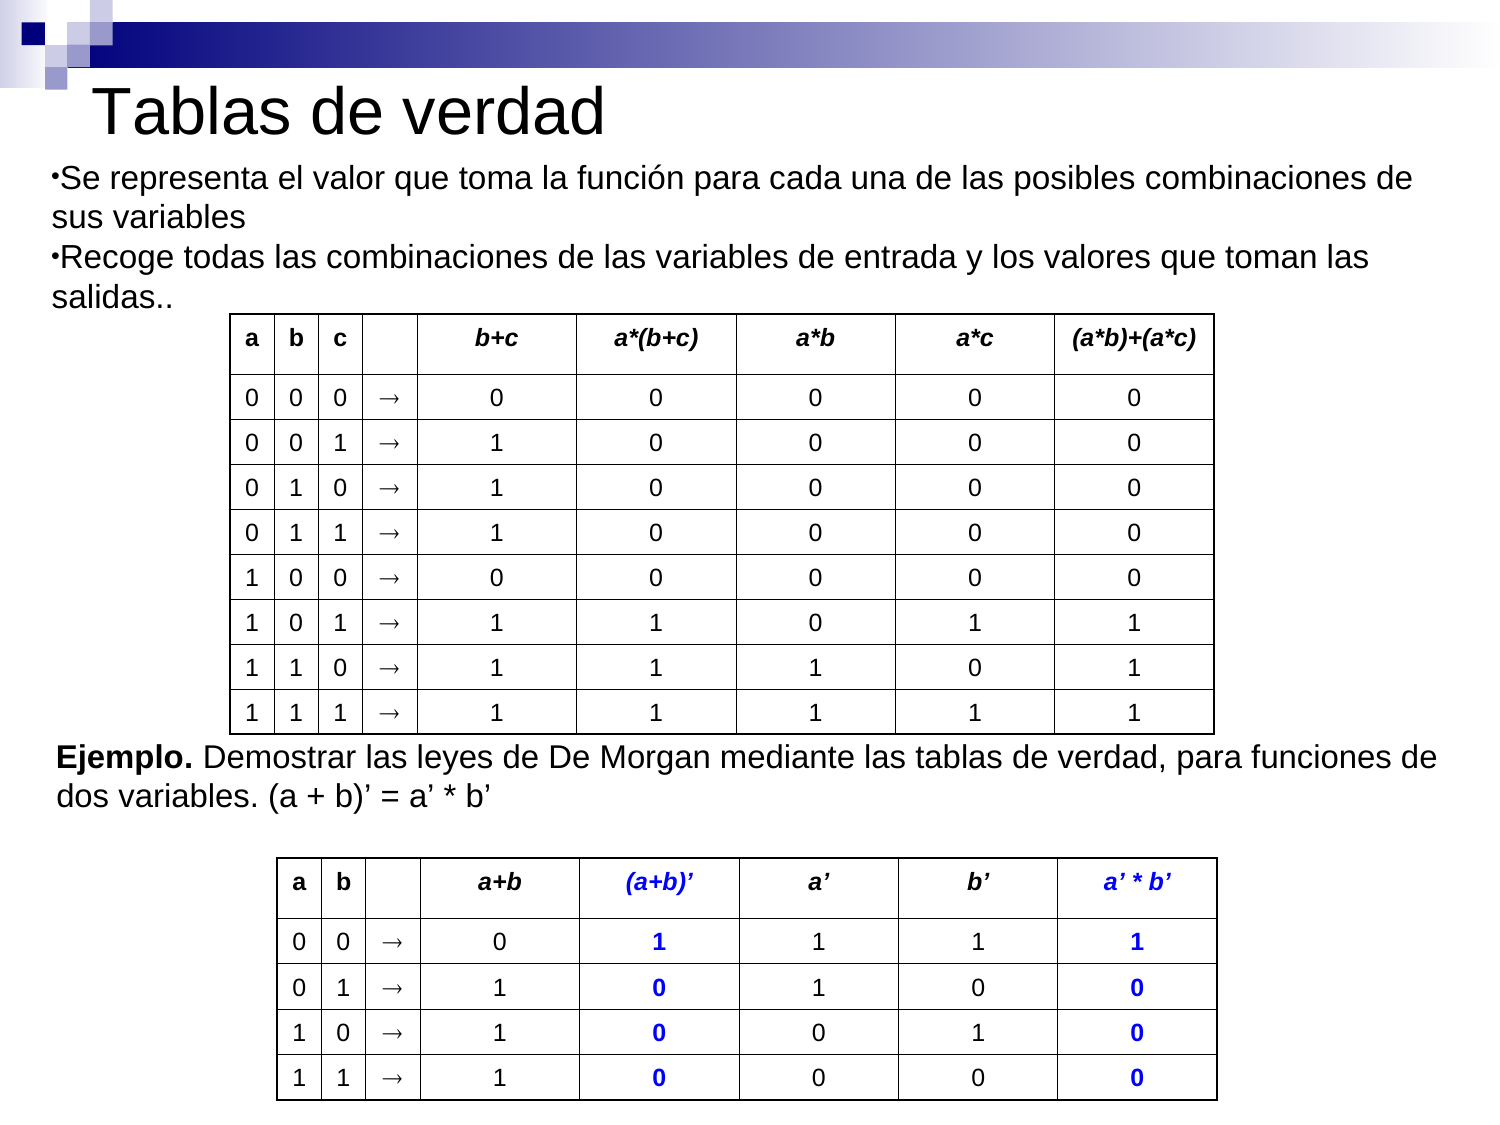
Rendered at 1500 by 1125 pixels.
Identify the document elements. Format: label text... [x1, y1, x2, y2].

table_cell 1 [322, 1055, 365, 1099]
table_header c [319, 315, 362, 374]
table_cell 0 [580, 1010, 739, 1054]
table_header b [322, 859, 365, 918]
table_cell 1 [1058, 919, 1216, 963]
table_cell 1 [275, 465, 318, 509]
table_cell 1 [1055, 690, 1213, 727]
table_cell 1 [737, 690, 895, 727]
table_cell 0 [896, 555, 1054, 599]
table_cell  [366, 1010, 420, 1054]
table_cell 0 [896, 465, 1054, 509]
table_cell 0 [275, 555, 318, 599]
table_cell 1 [231, 690, 274, 727]
table_cell 0 [278, 964, 321, 1009]
table_cell 0 [418, 375, 576, 419]
table_cell 0 [322, 919, 365, 963]
table_header b’ [899, 859, 1057, 918]
table_cell 1 [231, 645, 274, 689]
table_cell 0 [275, 375, 318, 419]
table_cell  [363, 375, 417, 419]
table_cell 1 [421, 964, 579, 1009]
table_cell 1 [740, 919, 898, 963]
table_cell 0 [1055, 465, 1213, 509]
table_header a’ [740, 859, 898, 918]
table_cell 1 [278, 1010, 321, 1054]
table_cell 0 [1058, 1055, 1216, 1099]
table_header b+c [418, 315, 576, 374]
text_box Ejemplo. Demostrar las leyes de De Morgan mediante las tablas de verdad, para funciones de dos variables. (a + b)’ = a’ * b’ [41, 727, 1459, 823]
table_header (a+b)’ [580, 859, 739, 918]
table_cell 0 [899, 1055, 1057, 1099]
table_cell 0 [1055, 375, 1213, 419]
table_cell  [366, 919, 420, 963]
table_header a [278, 859, 321, 918]
table_cell 0 [231, 465, 274, 509]
table_cell 0 [580, 964, 739, 1009]
table_cell 0 [896, 420, 1054, 464]
table_header b [275, 315, 318, 374]
table_header (a*b)+(a*c) [1055, 315, 1213, 374]
table_cell 0 [740, 1010, 898, 1054]
table_cell 0 [737, 600, 895, 644]
table_cell  [363, 690, 417, 727]
table_cell 1 [580, 919, 739, 963]
table_cell 0 [1055, 555, 1213, 599]
table_cell 1 [231, 600, 274, 644]
table_cell 1 [418, 510, 576, 554]
table_cell 1 [737, 645, 895, 689]
table_cell 0 [1055, 420, 1213, 464]
table_cell 0 [1055, 510, 1213, 554]
table_header a*b [737, 315, 895, 374]
table_cell 1 [418, 420, 576, 464]
table_cell 1 [418, 465, 576, 509]
table_cell 0 [740, 1055, 898, 1099]
table_cell 0 [231, 375, 274, 419]
table_cell 0 [319, 645, 362, 689]
table_cell 1 [319, 420, 362, 464]
table_cell 0 [737, 555, 895, 599]
table_cell 0 [421, 919, 579, 963]
table_cell 1 [421, 1055, 579, 1099]
table_cell 0 [577, 375, 736, 419]
table_cell 1 [275, 510, 318, 554]
table_header a*(b+c) [577, 315, 736, 374]
table_cell 1 [319, 600, 362, 644]
table_cell 1 [896, 690, 1054, 727]
table_cell 1 [896, 600, 1054, 644]
table_header a+b [421, 859, 579, 918]
table_cell 1 [899, 919, 1057, 963]
table_cell 1 [577, 690, 736, 727]
table_cell  [366, 1055, 420, 1099]
table_header a’ * b’ [1058, 859, 1216, 918]
table_cell 0 [896, 645, 1054, 689]
table_cell 0 [737, 420, 895, 464]
table_cell  [363, 555, 417, 599]
table_cell 0 [896, 375, 1054, 419]
table_header a [231, 315, 274, 374]
table_cell 0 [737, 510, 895, 554]
table_header [366, 859, 420, 918]
table_cell 1 [1055, 600, 1213, 644]
table_cell 1 [278, 1055, 321, 1099]
table_cell 1 [421, 1010, 579, 1054]
table_cell 1 [577, 645, 736, 689]
table_cell 1 [418, 645, 576, 689]
table_cell 1 [275, 645, 318, 689]
table_cell 0 [737, 375, 895, 419]
table_cell  [366, 964, 420, 1009]
table_header a*c [896, 315, 1054, 374]
table_cell 0 [322, 1010, 365, 1054]
title Tablas de verdad [76, 78, 1427, 138]
text_box Se representa el valor que toma la función para cada una de las posibles combinaciones de sus variables Recoge todas las combinaciones de las variables de entrada y los valores que toman las salidas.. [36, 148, 1459, 349]
table_cell 1 [418, 690, 576, 727]
table_cell 1 [740, 964, 898, 1009]
table_cell 0 [899, 964, 1057, 1009]
table_cell  [363, 600, 417, 644]
table_cell  [363, 645, 417, 689]
table_cell  [363, 465, 417, 509]
table_cell 0 [896, 510, 1054, 554]
table_cell 1 [322, 964, 365, 1009]
table_cell 1 [577, 600, 736, 644]
table_cell 0 [577, 420, 736, 464]
table_cell 0 [580, 1055, 739, 1099]
table_cell 1 [231, 555, 274, 599]
table_cell 0 [319, 465, 362, 509]
table_cell 0 [319, 375, 362, 419]
table_cell 0 [319, 555, 362, 599]
table_cell 0 [278, 919, 321, 963]
table_cell 0 [418, 555, 576, 599]
table_cell 1 [319, 690, 362, 727]
table_cell 1 [899, 1010, 1057, 1054]
table_cell 1 [275, 690, 318, 727]
table_cell  [363, 510, 417, 554]
table_cell 0 [577, 555, 736, 599]
table_cell 1 [319, 510, 362, 554]
table_cell 0 [1058, 964, 1216, 1009]
table_cell 0 [577, 465, 736, 509]
table_cell 1 [418, 600, 576, 644]
table_cell 0 [577, 510, 736, 554]
table_cell 0 [231, 420, 274, 464]
table_cell 0 [275, 420, 318, 464]
table_cell 0 [275, 600, 318, 644]
table_cell 0 [231, 510, 274, 554]
table_cell 1 [1055, 645, 1213, 689]
table_cell  [363, 420, 417, 464]
table_header [363, 315, 417, 374]
table_cell 0 [737, 465, 895, 509]
table_cell 0 [1058, 1010, 1216, 1054]
